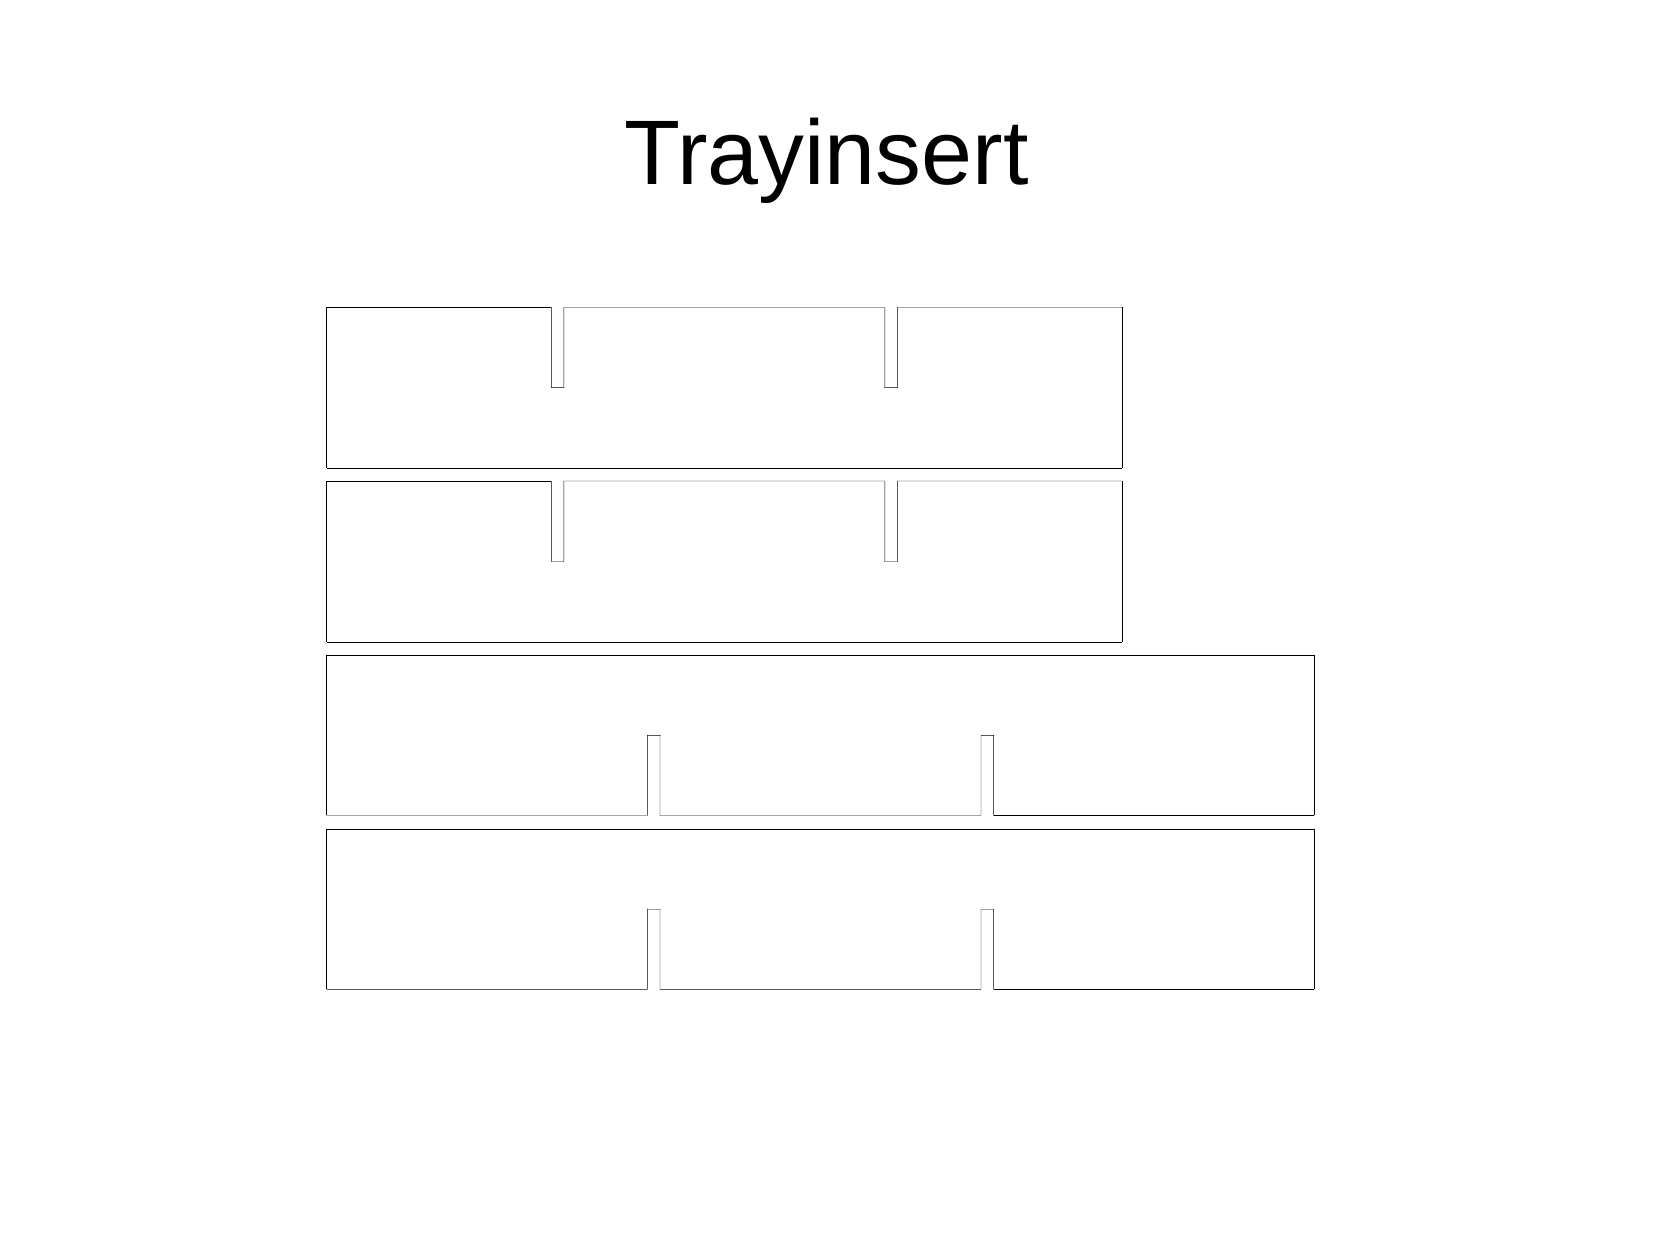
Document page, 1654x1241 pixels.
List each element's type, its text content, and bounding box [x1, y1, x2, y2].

title Trayinsert [82, 49, 1571, 257]
picture [306, 290, 1347, 1010]
